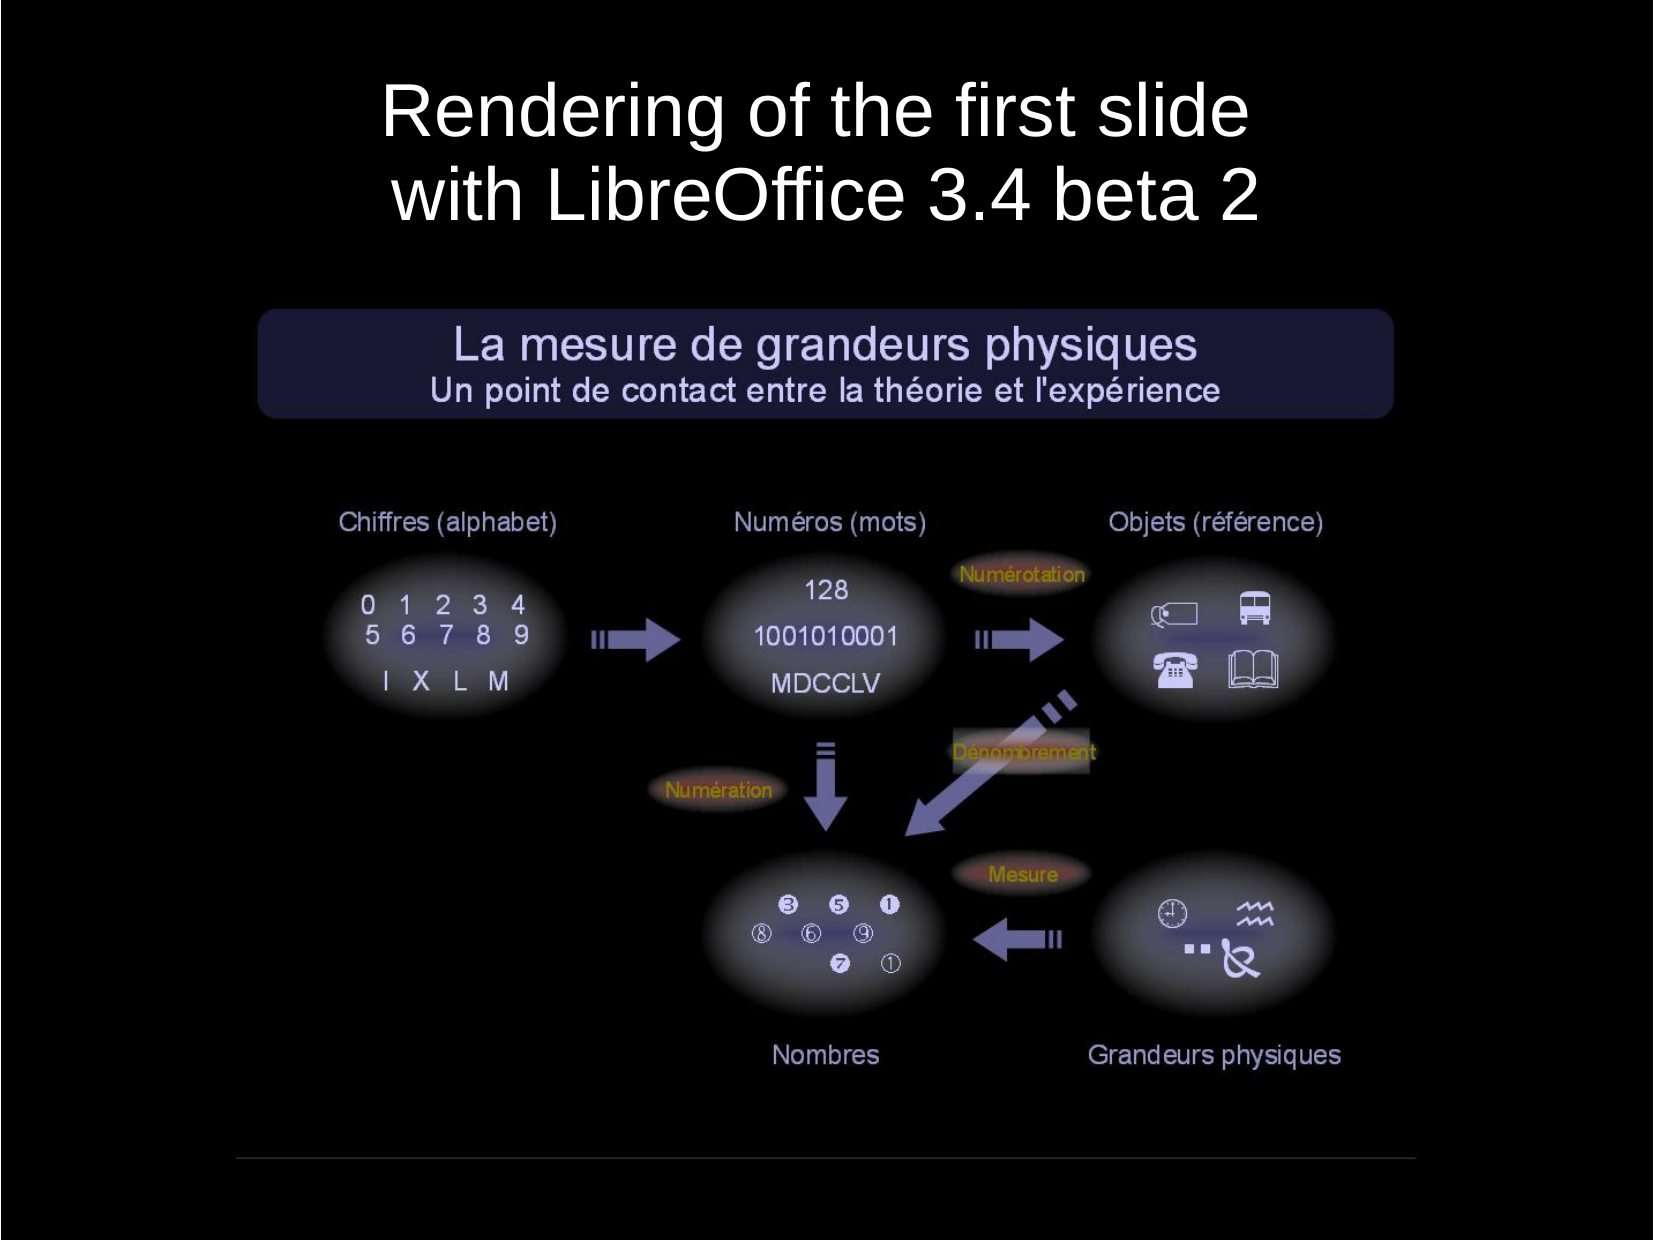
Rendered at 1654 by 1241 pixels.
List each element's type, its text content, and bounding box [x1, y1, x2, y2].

picture [236, 274, 1418, 1161]
title Rendering of the first slide with LibreOffice 3.4 beta 2 [83, 56, 1571, 250]
